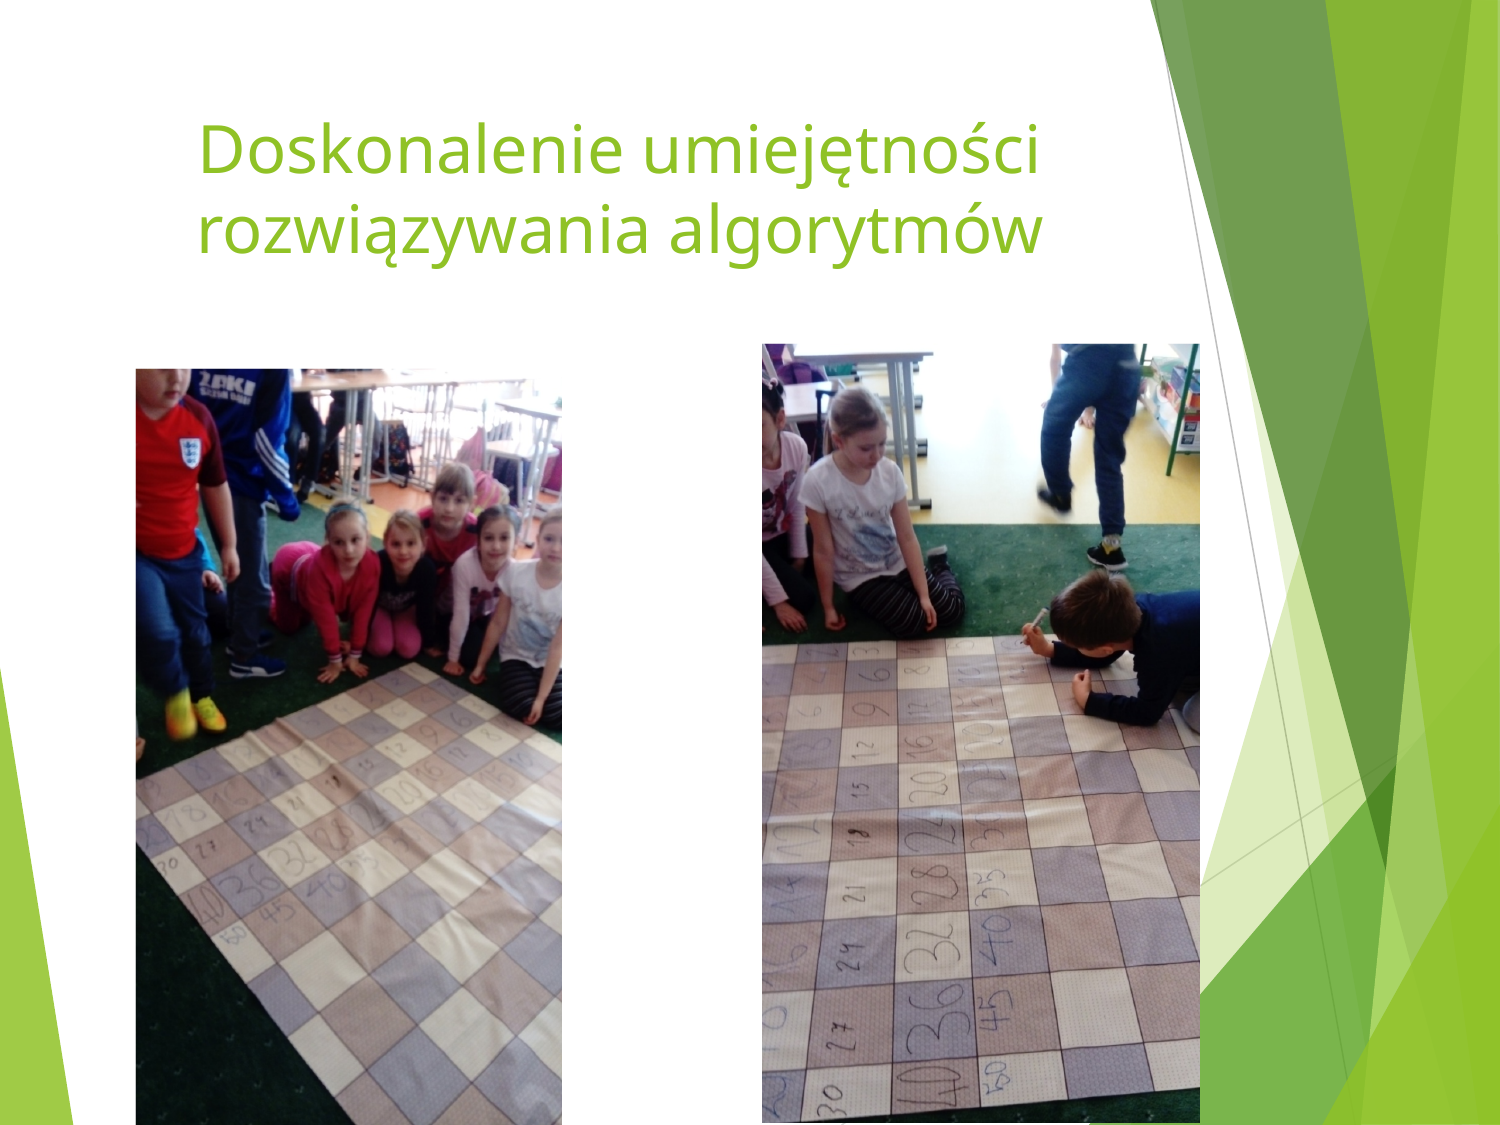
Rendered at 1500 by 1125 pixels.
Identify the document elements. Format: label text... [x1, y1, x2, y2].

picture [135, 368, 562, 1125]
title Doskonalenie umiejętności rozwiązywania algorytmów [99, 99, 1142, 317]
picture [761, 343, 1200, 1123]
